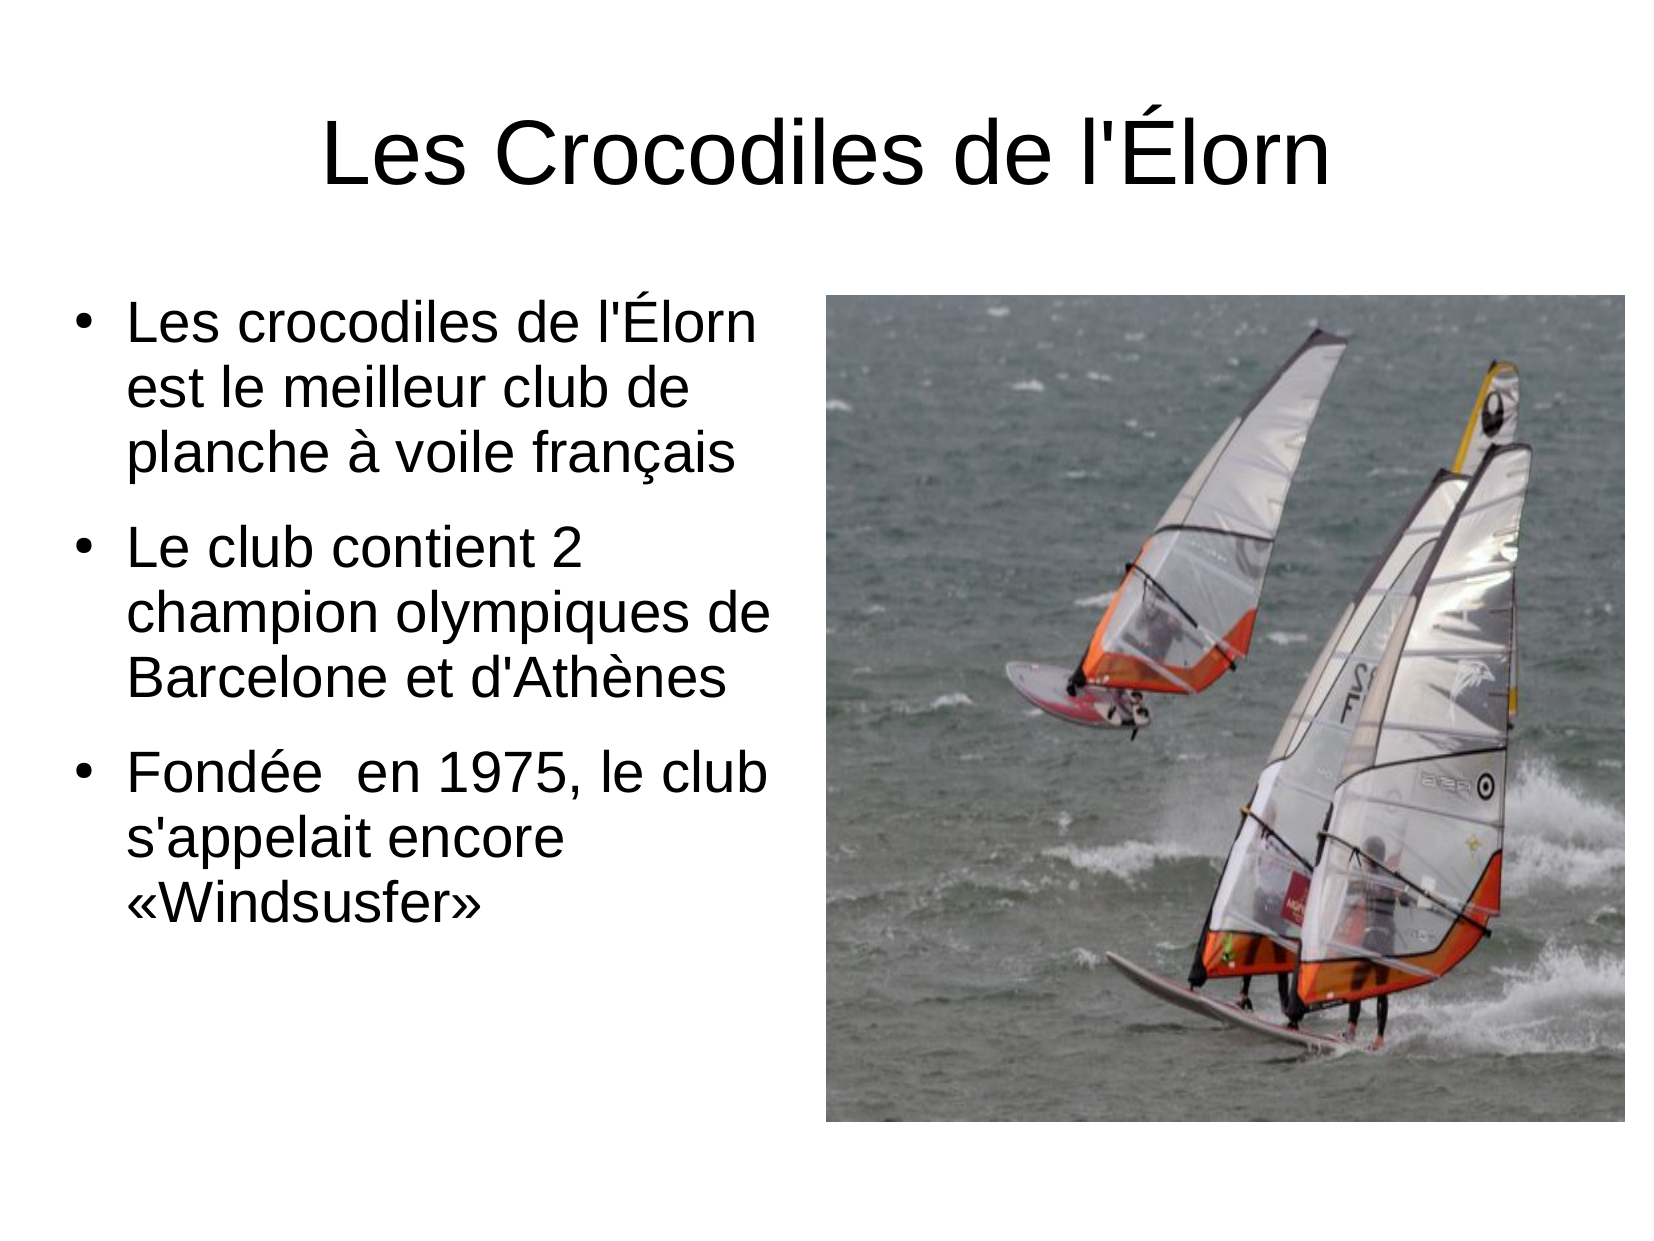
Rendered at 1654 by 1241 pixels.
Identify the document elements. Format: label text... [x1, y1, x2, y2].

list Les crocodiles de l'Élorn est le meilleur club de planche à voile français Le club contient 2 champion olympiques de Barcelone et d'Athènes Fondée en 1975, le club s'appelait encore «Windsusfer» [55, 290, 783, 1094]
picture [826, 290, 1625, 1123]
title Les Crocodiles de l'Élorn [82, 56, 1571, 250]
